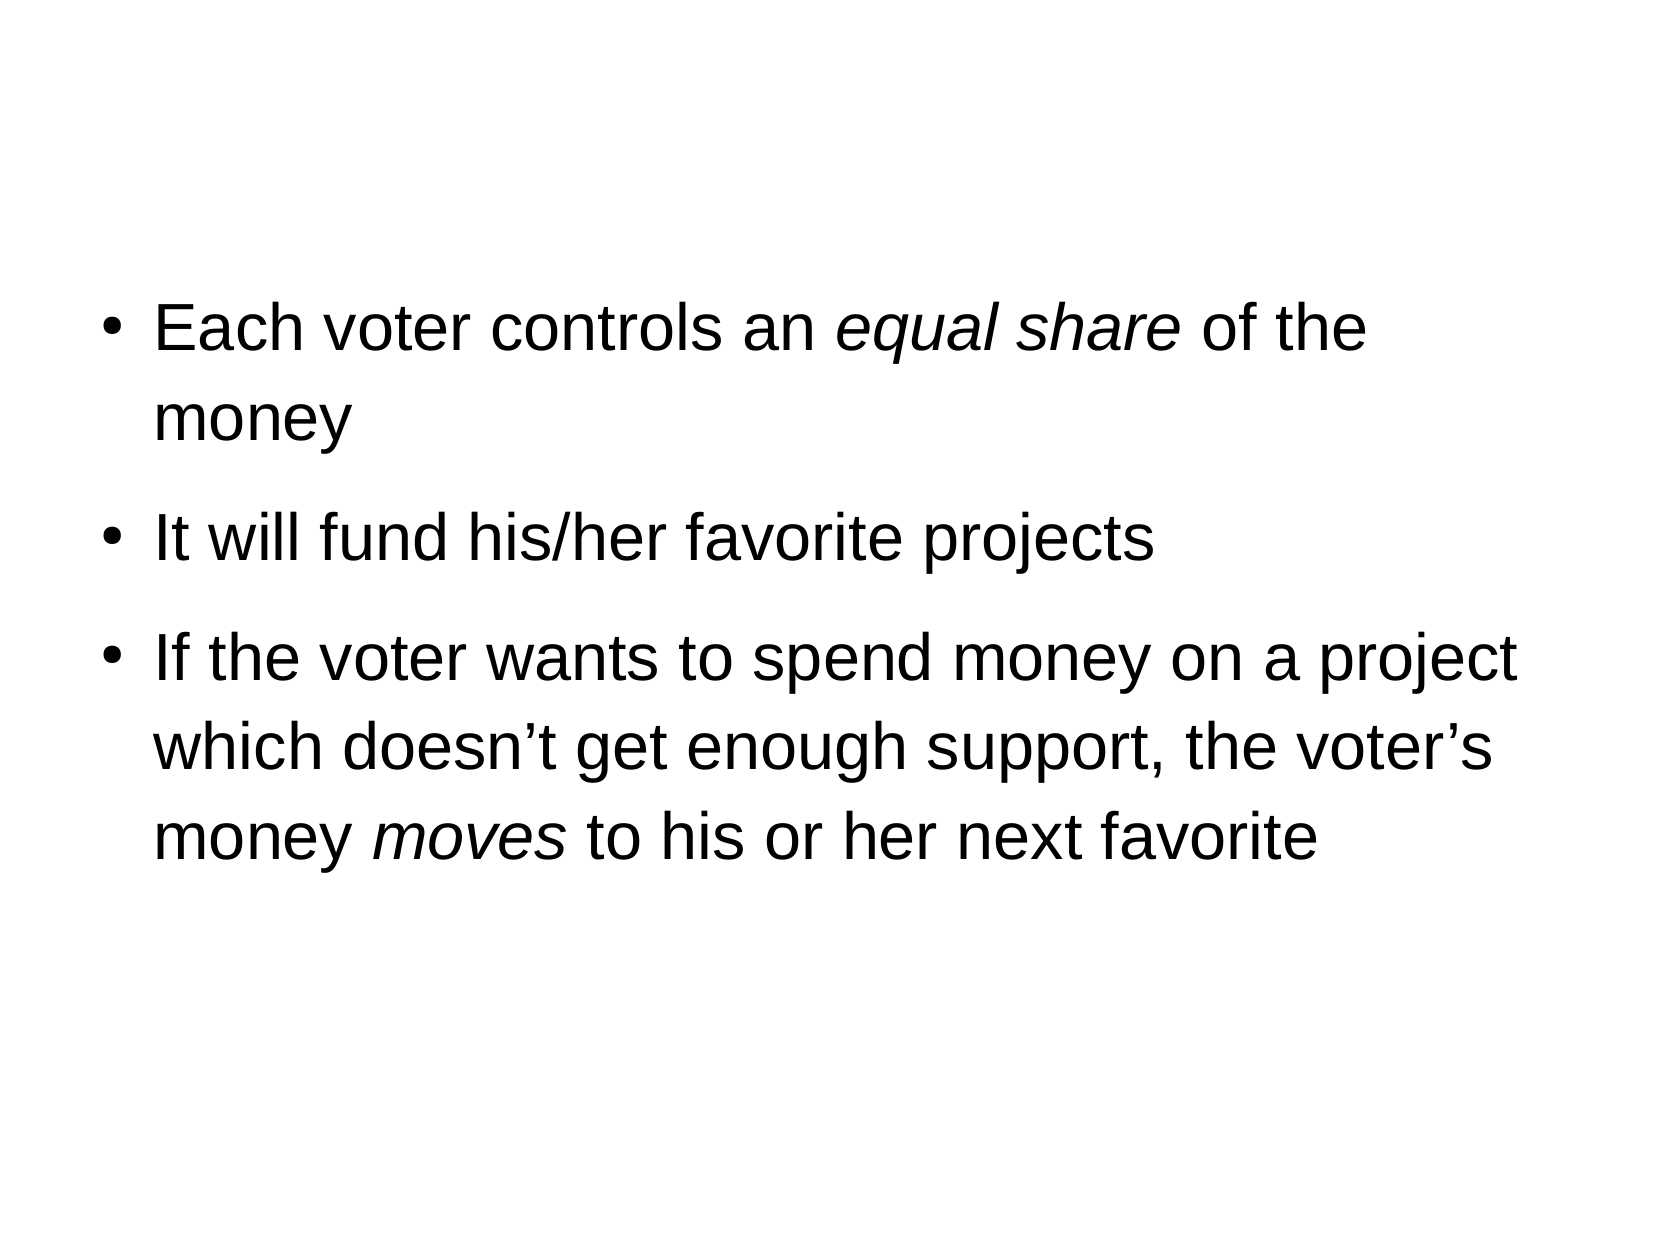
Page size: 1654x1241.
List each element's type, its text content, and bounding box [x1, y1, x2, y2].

list Each voter controls an equal share of the money It will fund his/her favorite projects If the voter wants to spend money on a project which doesn’t get enough support, the voter’s money moves to his or her next favorite [82, 290, 1571, 1010]
